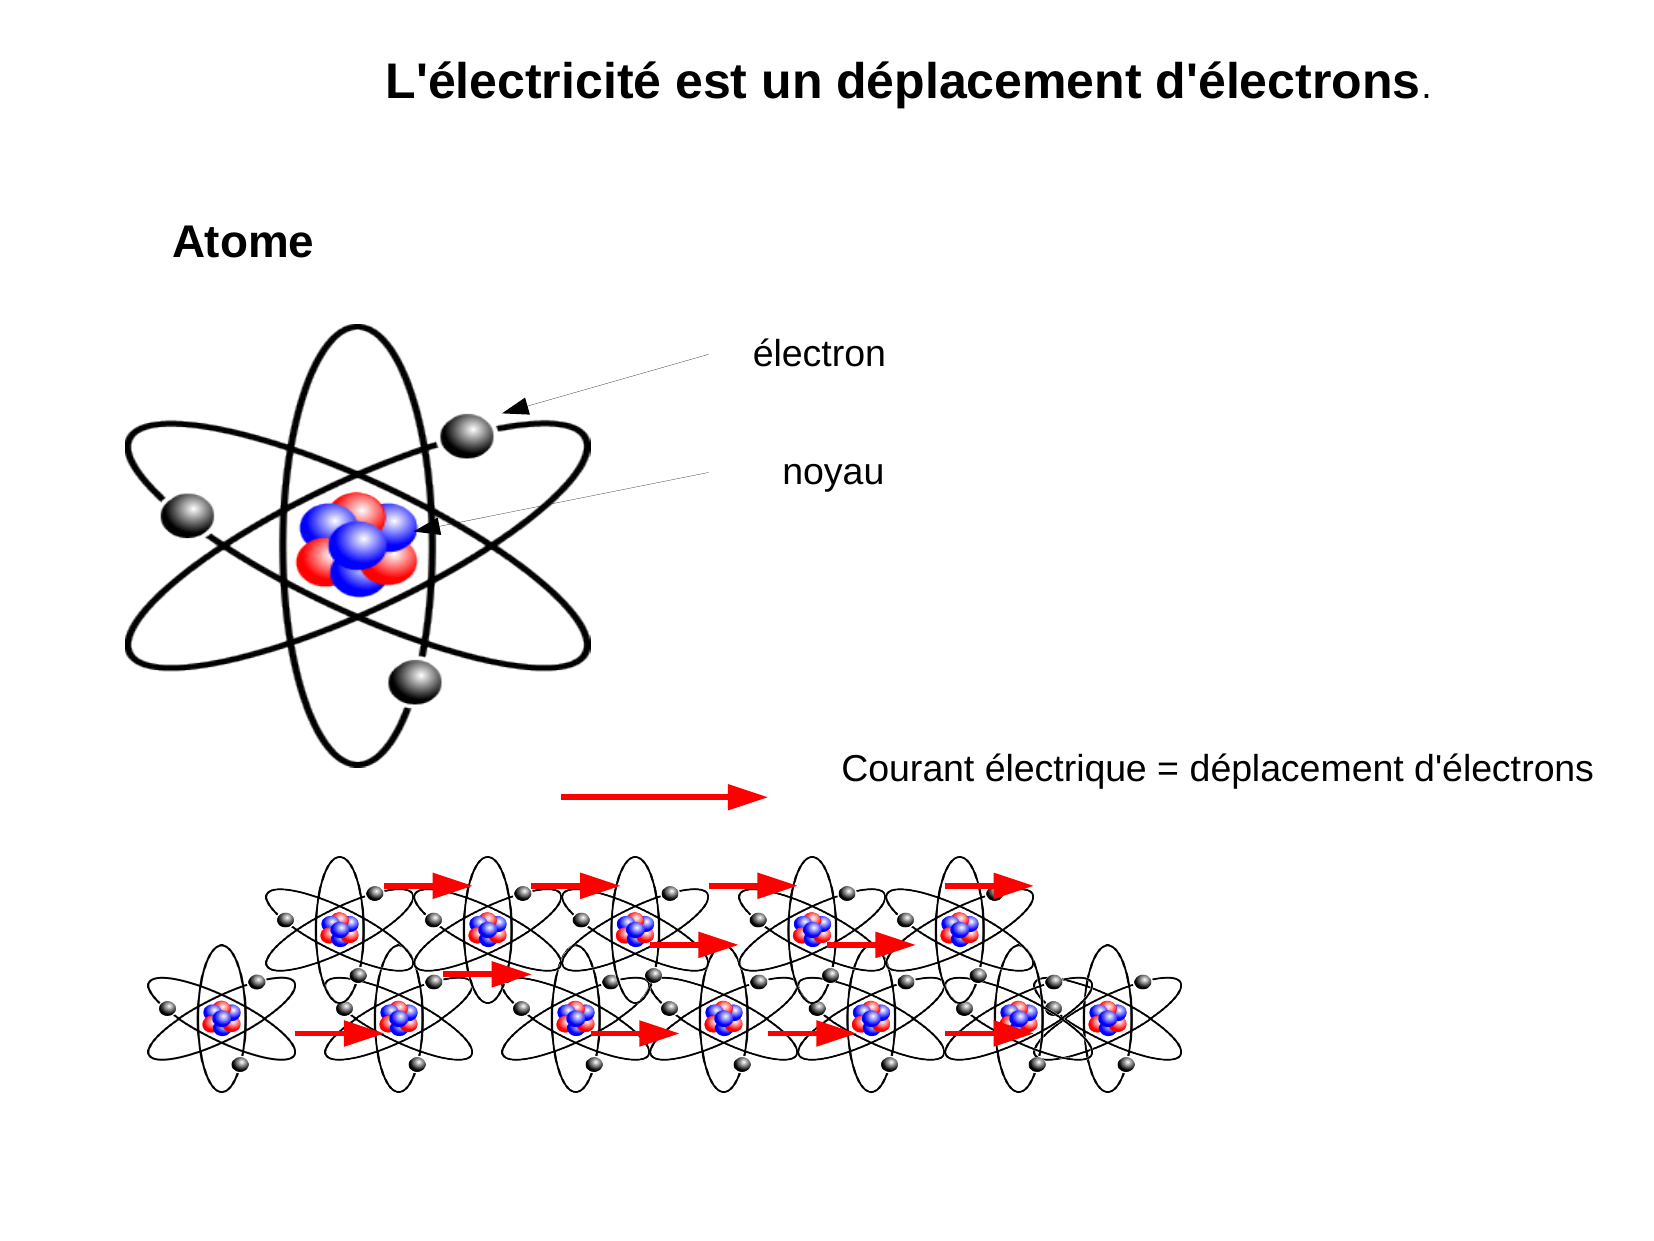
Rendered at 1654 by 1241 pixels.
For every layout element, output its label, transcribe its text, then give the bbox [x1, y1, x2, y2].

text_box électron [738, 324, 901, 382]
picture [125, 324, 591, 768]
text_box Courant électrique = déplacement d'électrons [826, 740, 1610, 798]
text_box noyau [767, 442, 899, 500]
text_box L'électricité est un déplacement d'électrons. [370, 46, 1447, 119]
picture [147, 856, 1182, 1093]
text_box Atome [157, 208, 330, 276]
